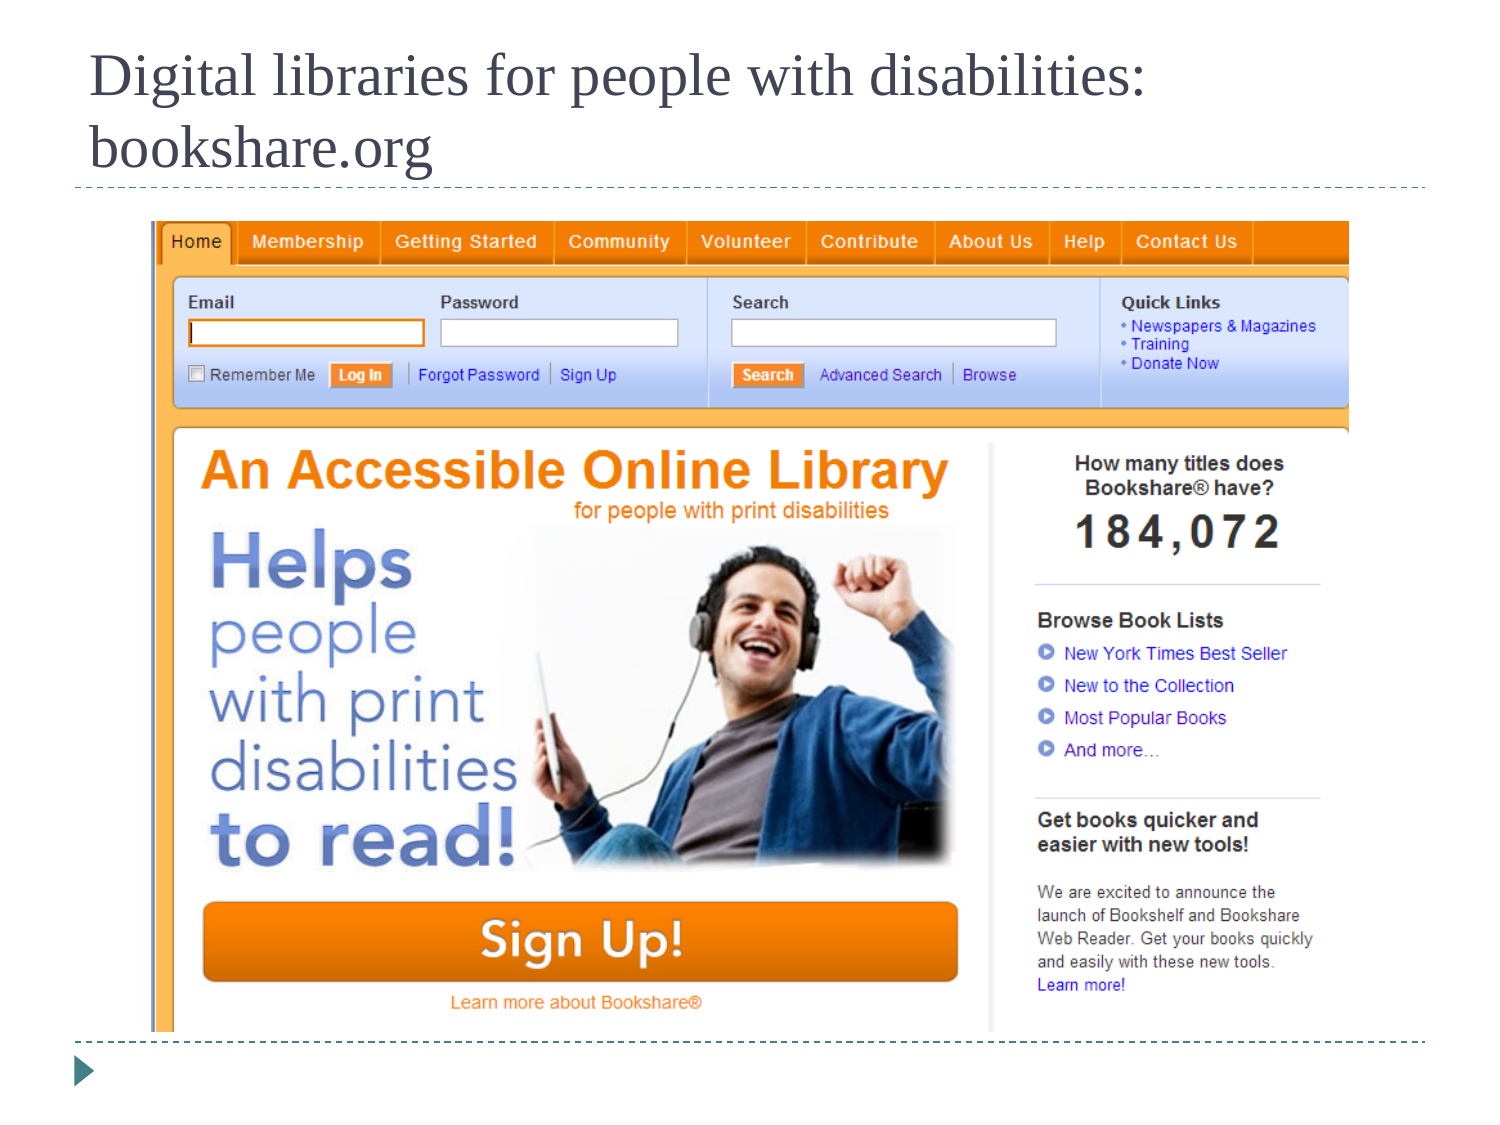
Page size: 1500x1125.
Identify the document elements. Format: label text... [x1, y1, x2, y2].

title Digital libraries for people with disabilities: bookshare.org [75, 24, 1426, 188]
text_box [151, 221, 1349, 1032]
